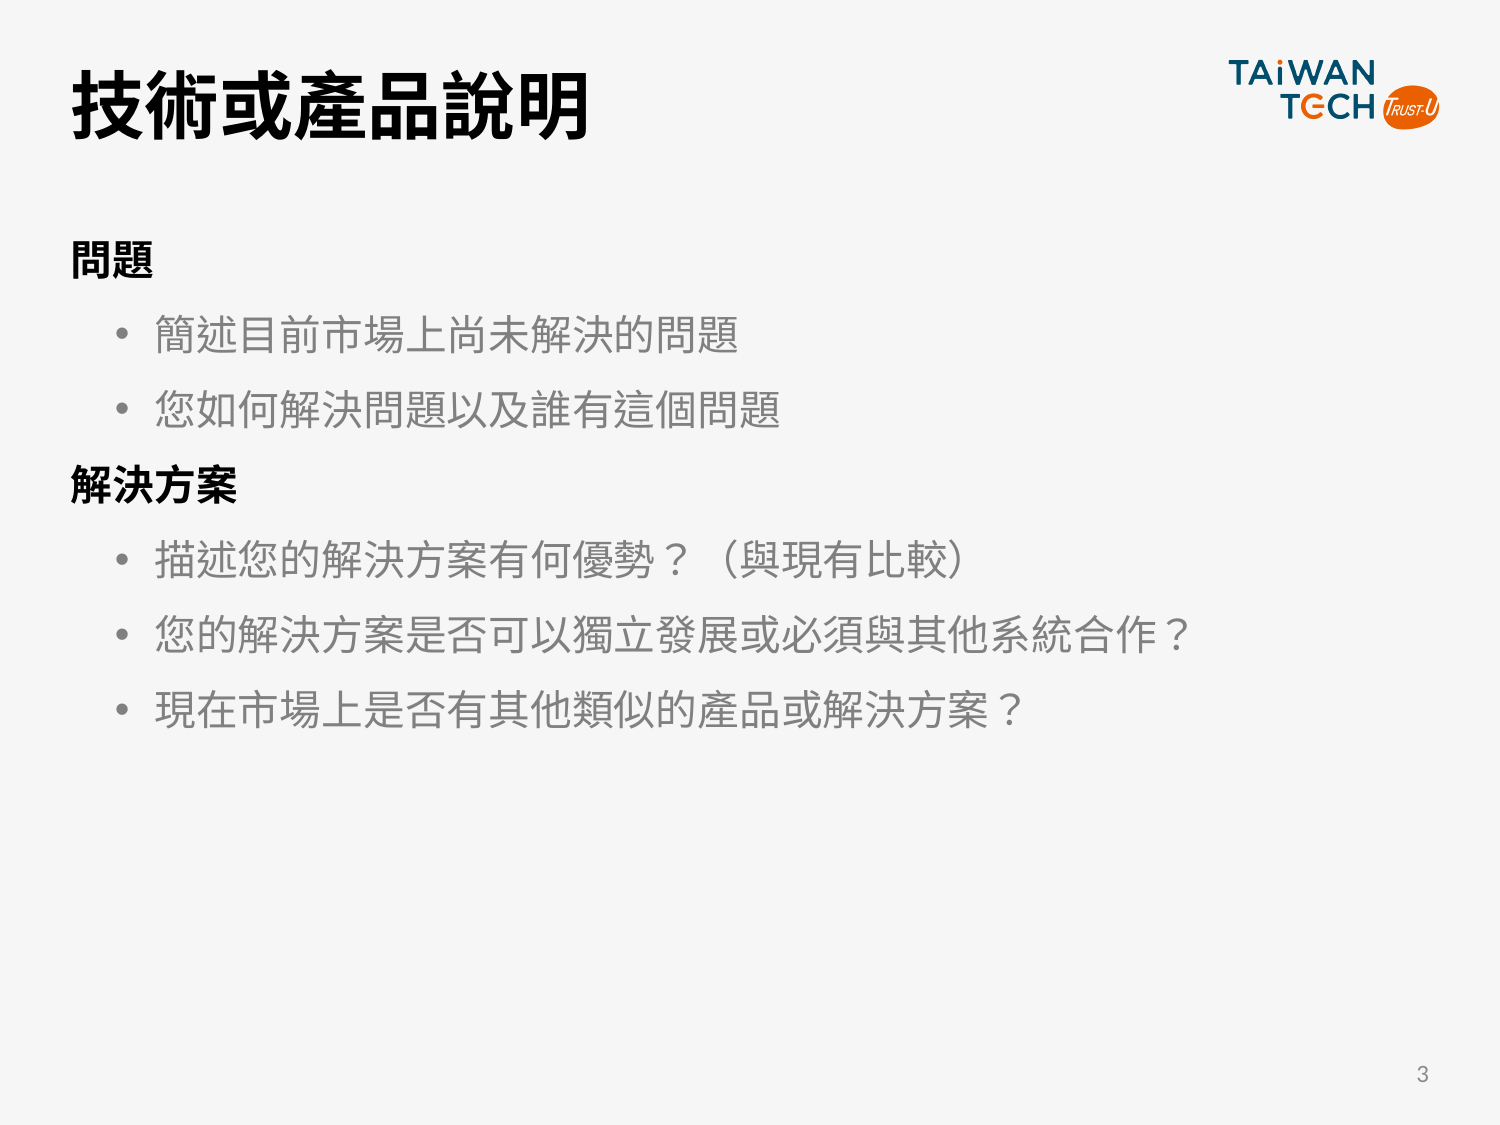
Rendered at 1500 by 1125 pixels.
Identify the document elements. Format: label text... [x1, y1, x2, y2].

slide_number <編號> [1106, 1042, 1445, 1103]
title 技術或產品說明 [55, 33, 1444, 156]
list 問題 簡述目前市場上尚未解決的問題 您如何解決問題以及誰有這個問題 解決方案 描述您的解決方案有何優勢？（與現有比較） 您的解決方案是否可以獨立發展或必須與其他系統合作？ 現在市場上是否有其他類似的產品或解決方案？ [55, 200, 1444, 1021]
